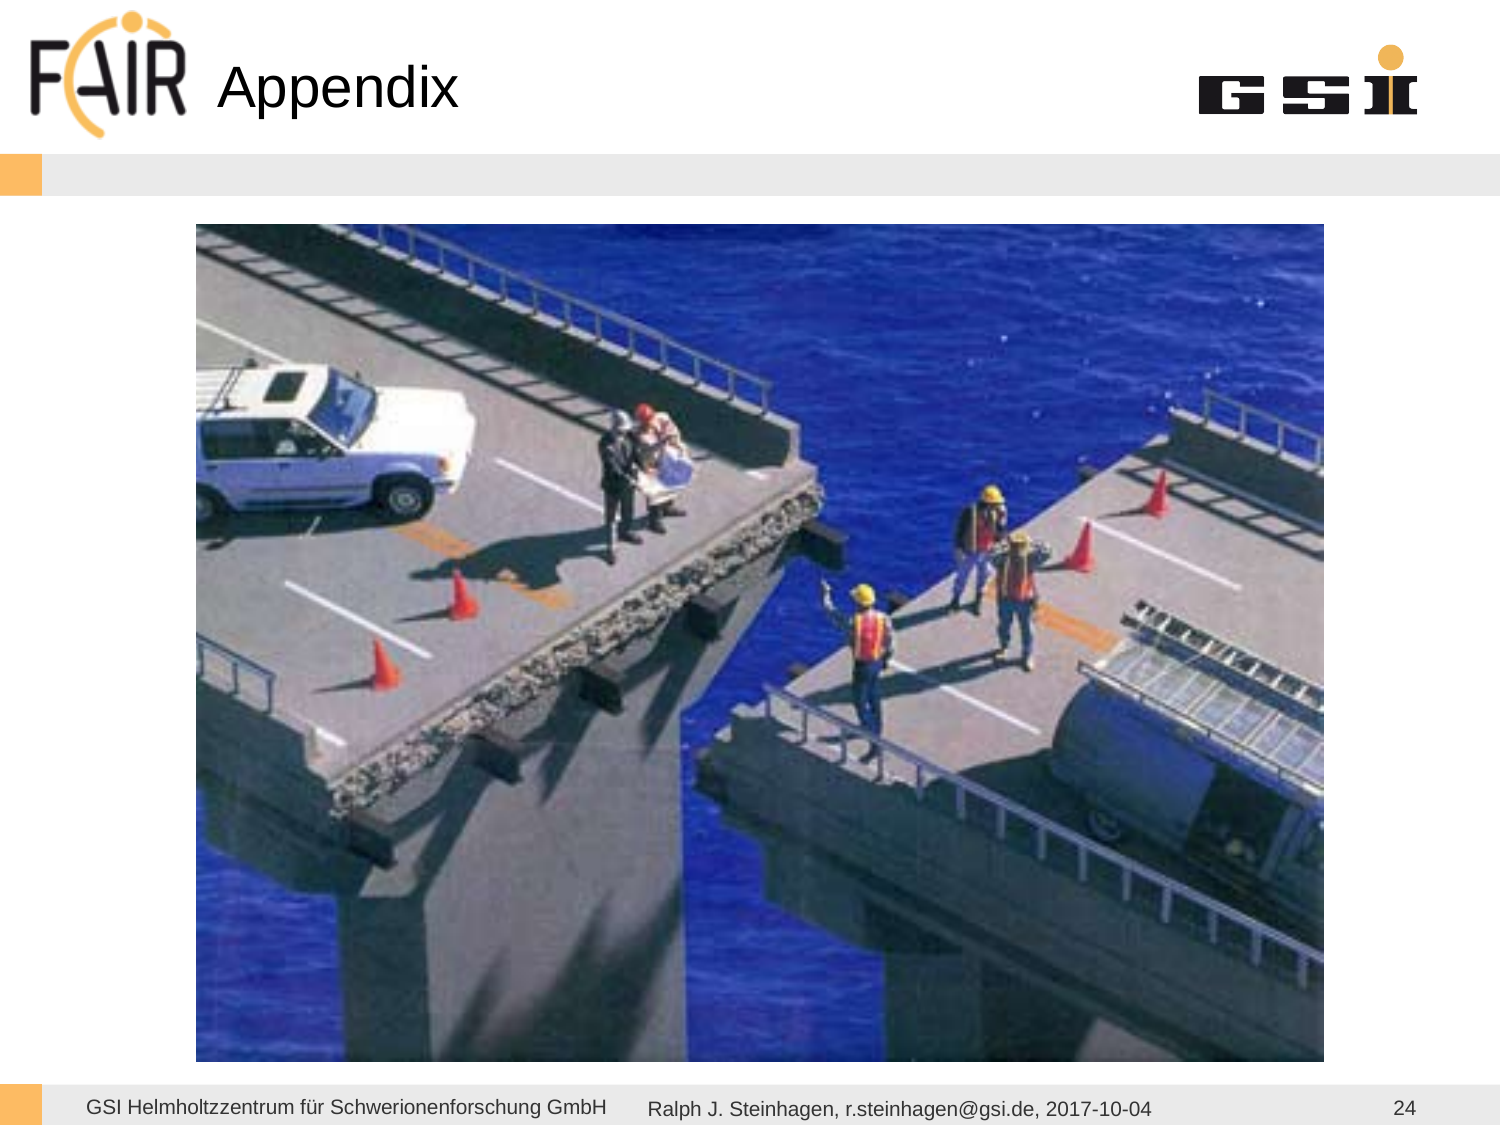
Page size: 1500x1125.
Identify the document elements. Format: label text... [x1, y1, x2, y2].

picture [1197, 42, 1419, 117]
picture [30, 9, 187, 141]
picture [196, 224, 1324, 1062]
title Appendix [217, 20, 1180, 147]
